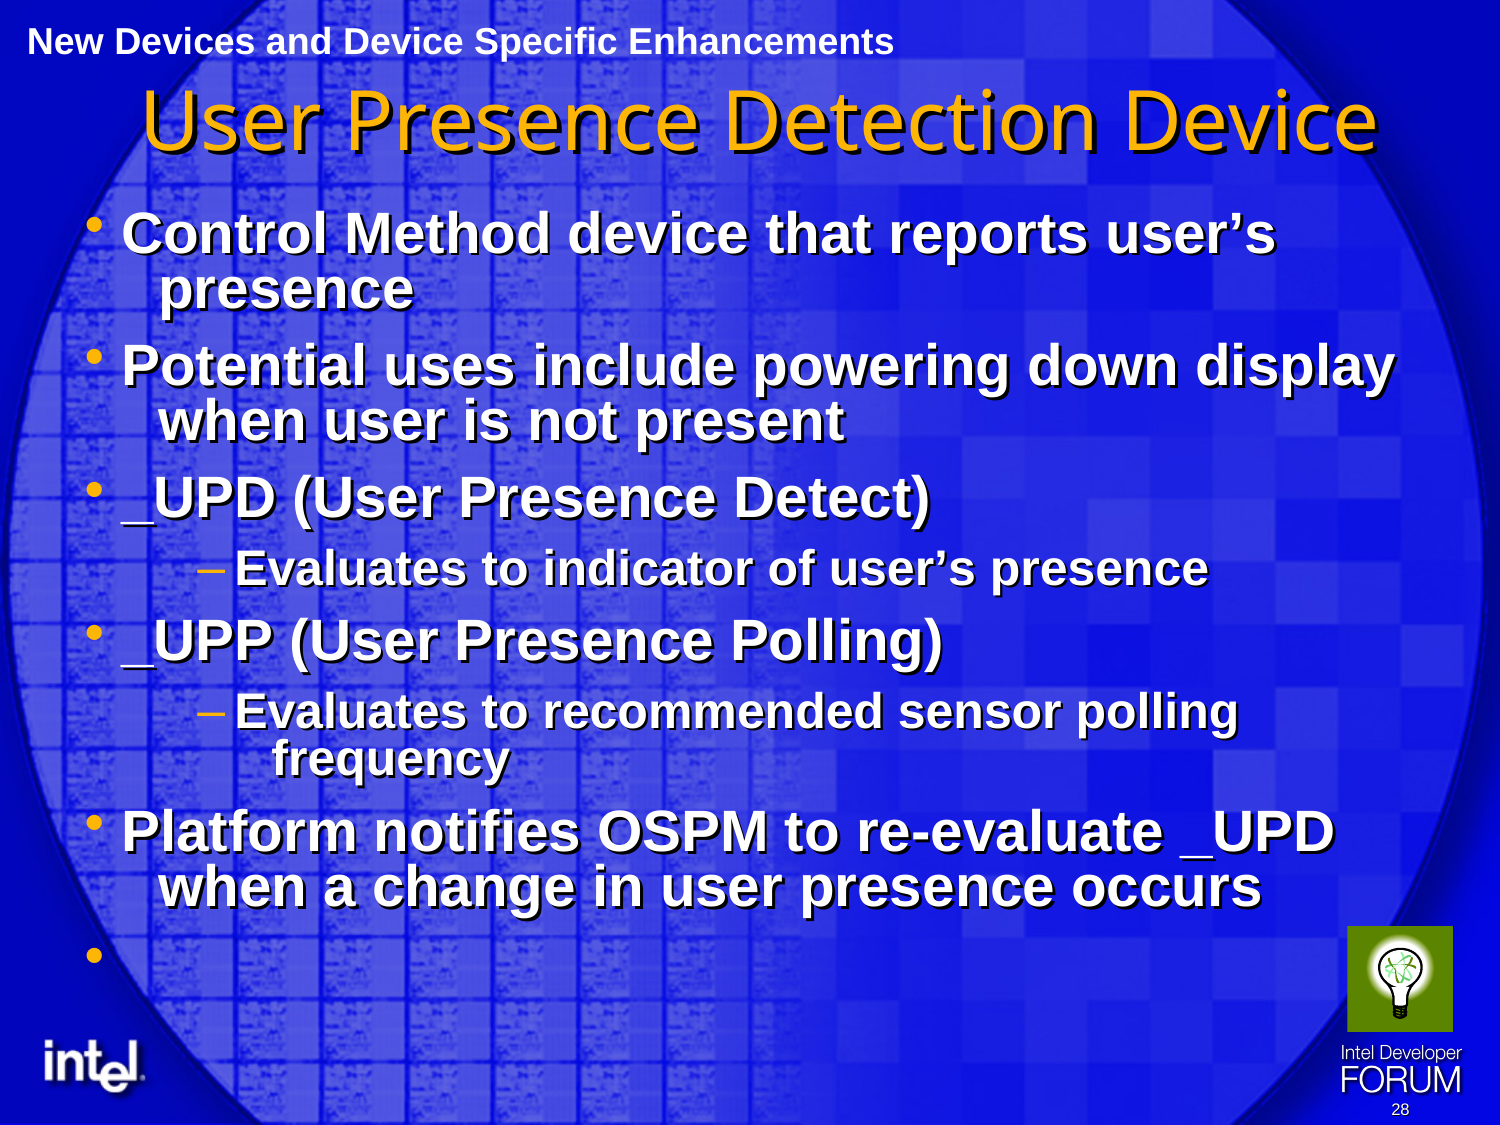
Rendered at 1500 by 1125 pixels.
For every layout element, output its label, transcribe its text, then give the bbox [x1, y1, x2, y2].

text_box New Devices and Device Specific Enhancements [12, 12, 916, 71]
picture [0, 0, 1500, 1125]
